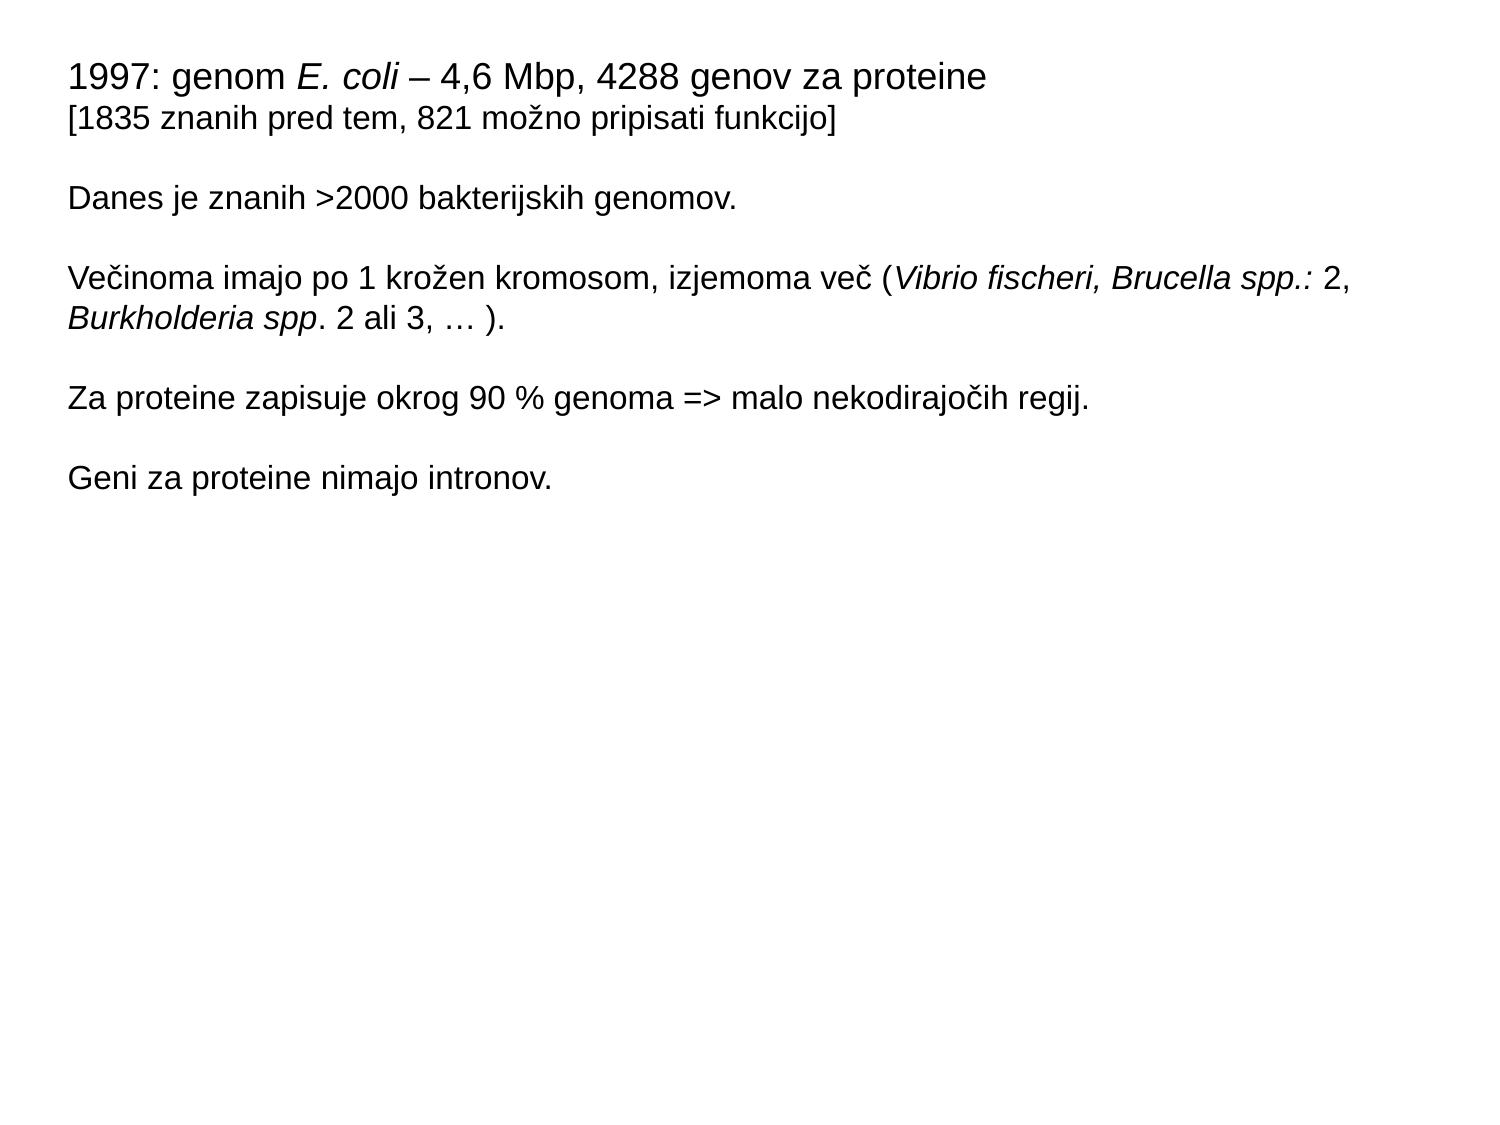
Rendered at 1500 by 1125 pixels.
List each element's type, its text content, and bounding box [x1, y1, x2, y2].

text_box 1997: genom E. coli – 4,6 Mbp, 4288 genov za proteine [1835 znanih pred tem, 821 možno pripisati funkcijo] Danes je znanih >2000 bakterijskih genomov. Večinoma imajo po 1 krožen kromosom, izjemoma več (Vibrio fischeri, Brucella spp.: 2, Burkholderia spp. 2 ali 3, … ). Za proteine zapisuje okrog 90 % genoma => malo nekodirajočih regij. Geni za proteine nimajo intronov. [53, 44, 1435, 604]
